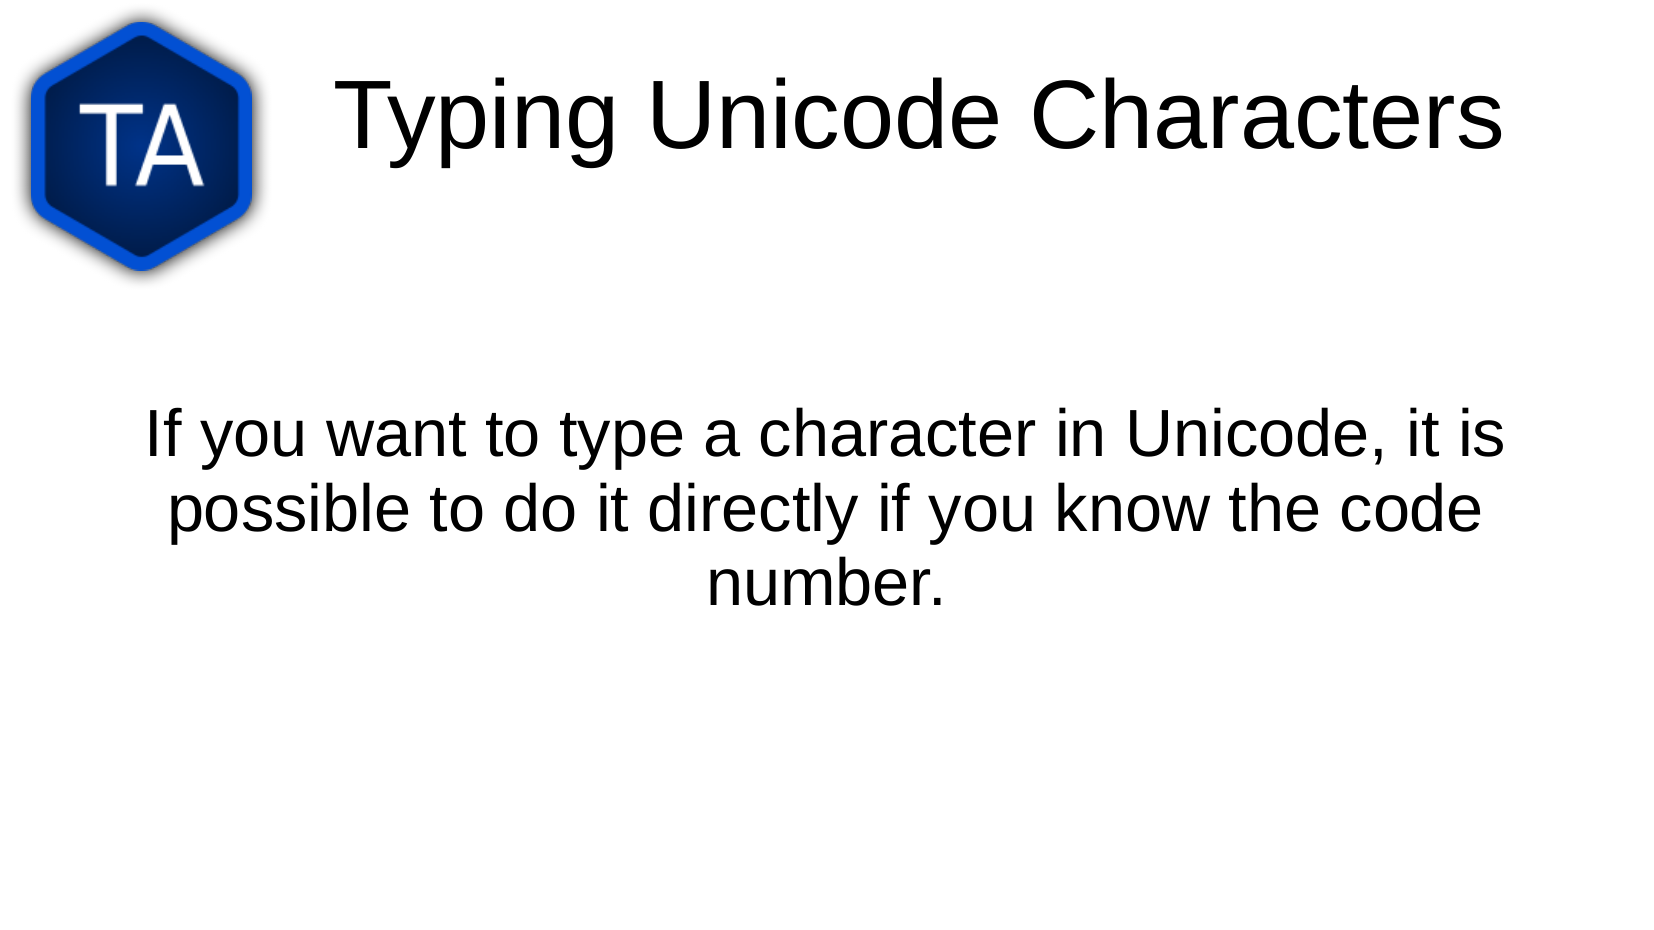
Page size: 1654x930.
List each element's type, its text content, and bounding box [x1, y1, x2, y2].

title Typing Unicode Characters [268, 37, 1571, 193]
picture [31, 22, 252, 271]
list If you want to type a character in Unicode, it is possible to do it directly if you know the code number. [82, 258, 1571, 757]
